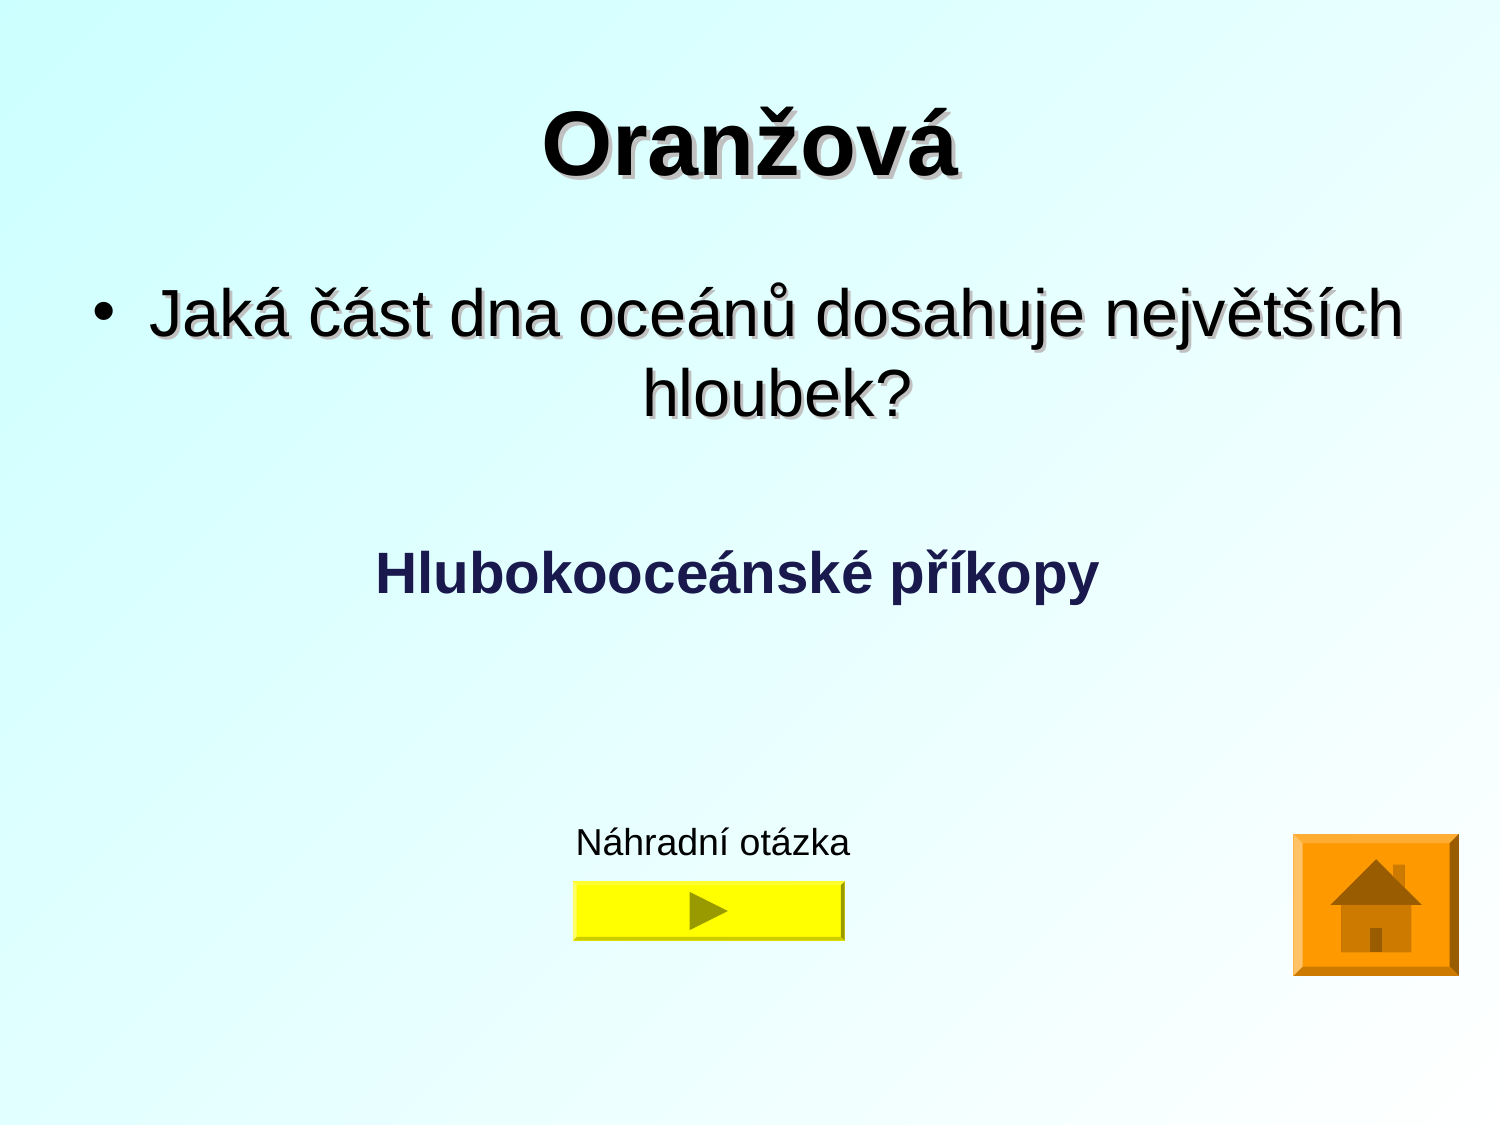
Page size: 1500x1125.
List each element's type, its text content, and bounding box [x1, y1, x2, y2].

text_box [1295, 834, 1459, 976]
title Oranžová [75, 45, 1426, 233]
text_box Hlubokooceánské příkopy [230, 527, 1247, 613]
text_box Náhradní otázka [560, 810, 880, 872]
text_box [574, 881, 845, 941]
list Jaká část dna oceánů dosahuje největších hloubek? [74, 262, 1424, 457]
